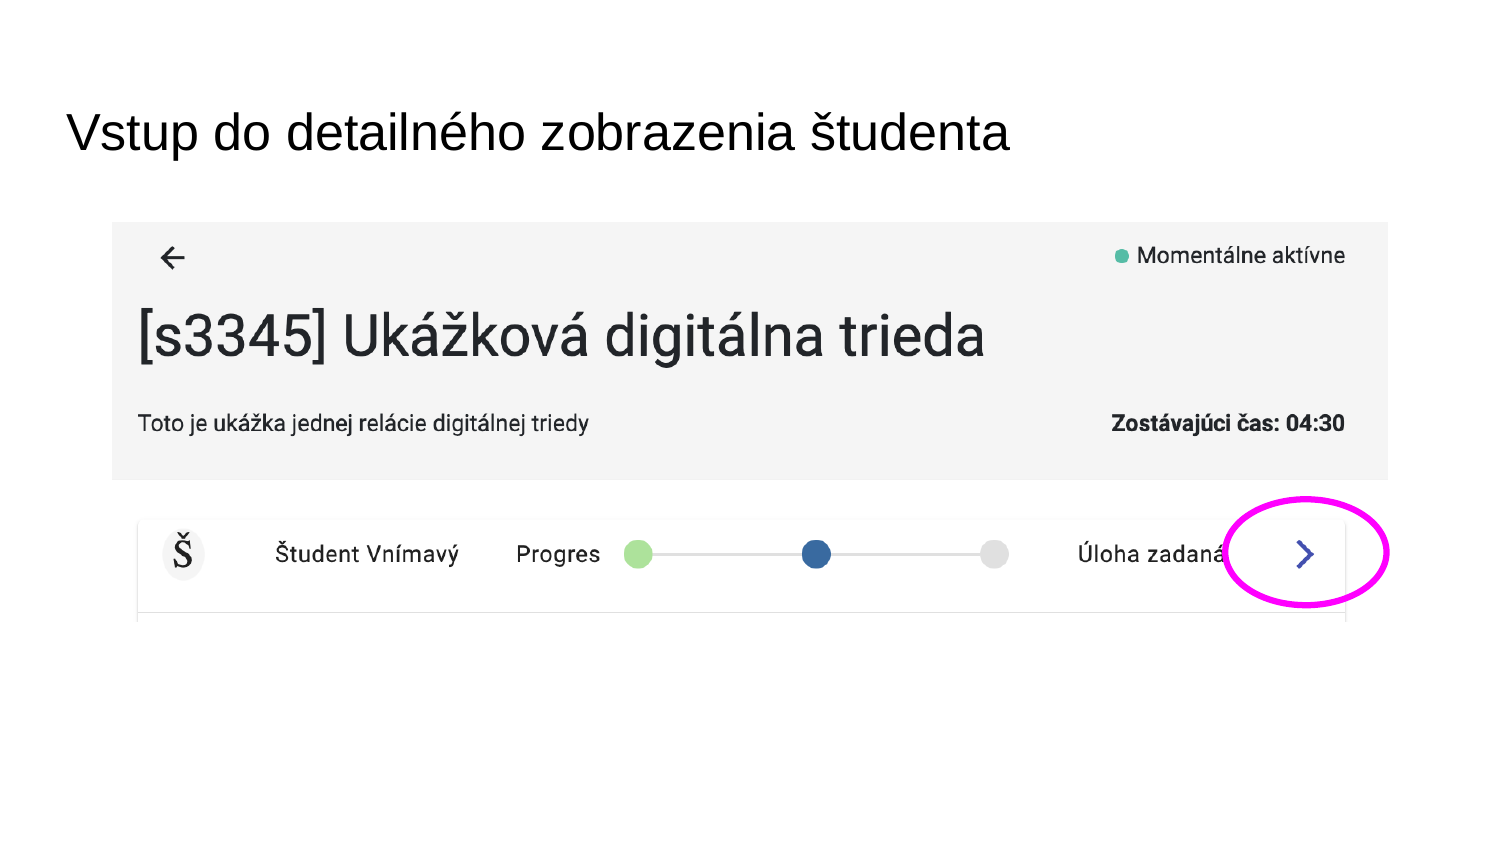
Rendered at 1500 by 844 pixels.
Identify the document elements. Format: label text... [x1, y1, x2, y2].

picture [112, 222, 1388, 622]
title Vstup do detailného zobrazenia študenta [51, 83, 1449, 178]
picture [1229, 503, 1383, 602]
